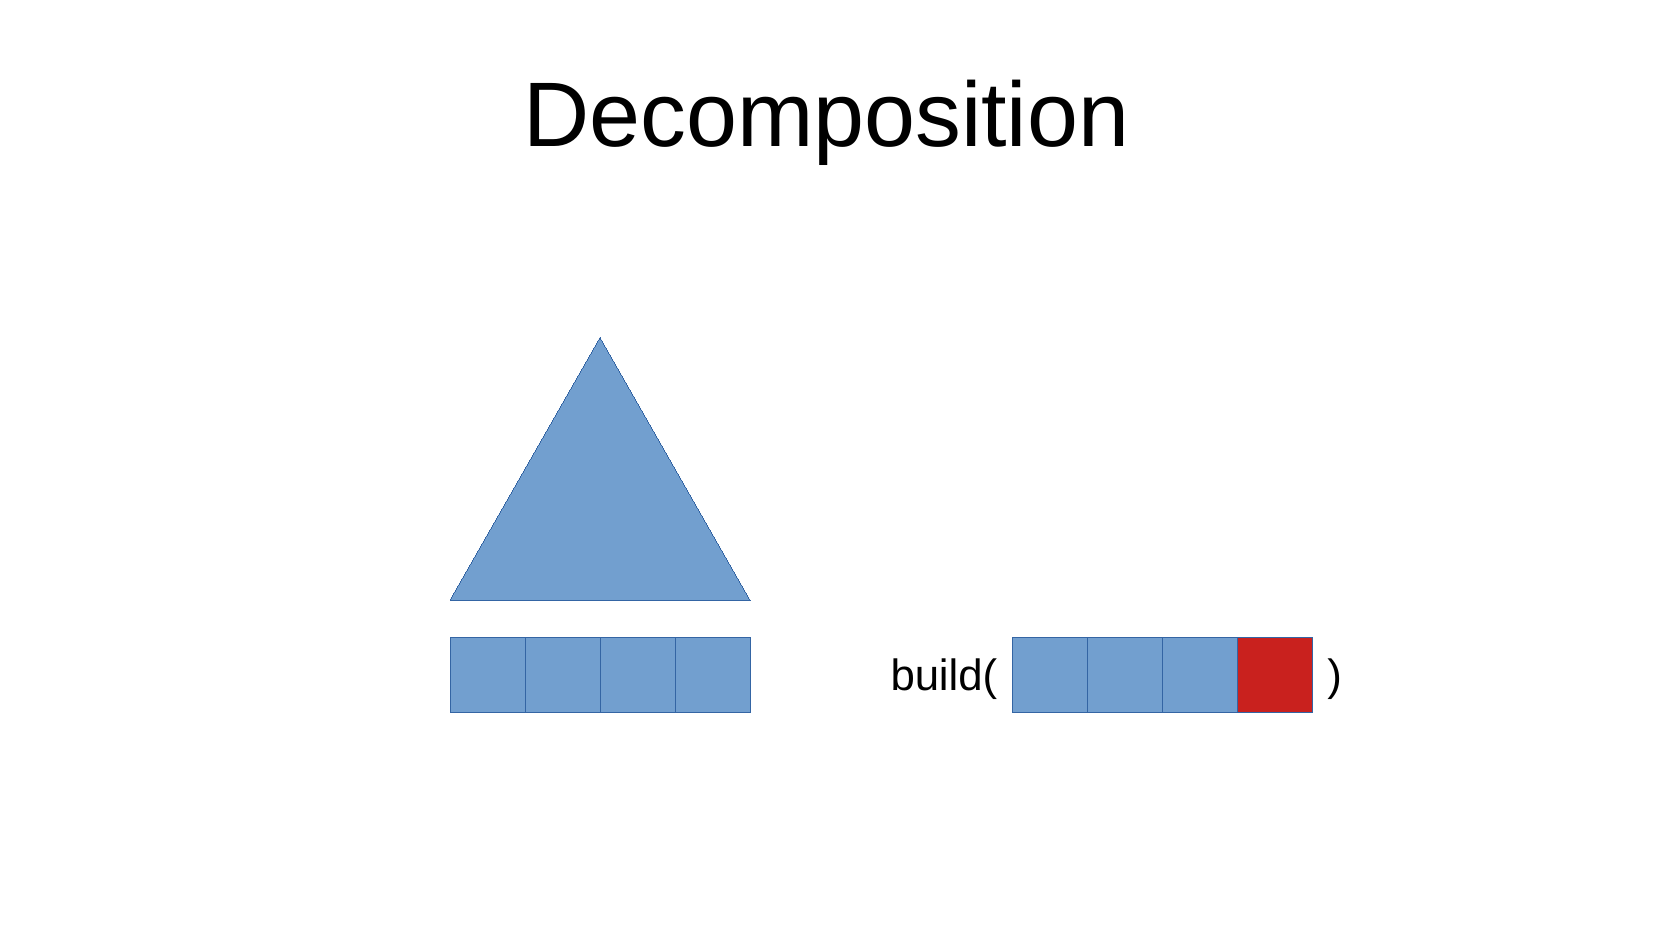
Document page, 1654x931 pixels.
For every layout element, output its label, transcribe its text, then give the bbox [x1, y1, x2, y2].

text_box [450, 337, 751, 601]
text_box build( [875, 643, 1013, 707]
text_box [450, 637, 751, 713]
text_box [1012, 637, 1313, 713]
text_box ) [1312, 643, 1357, 707]
title Decomposition [82, 37, 1571, 193]
